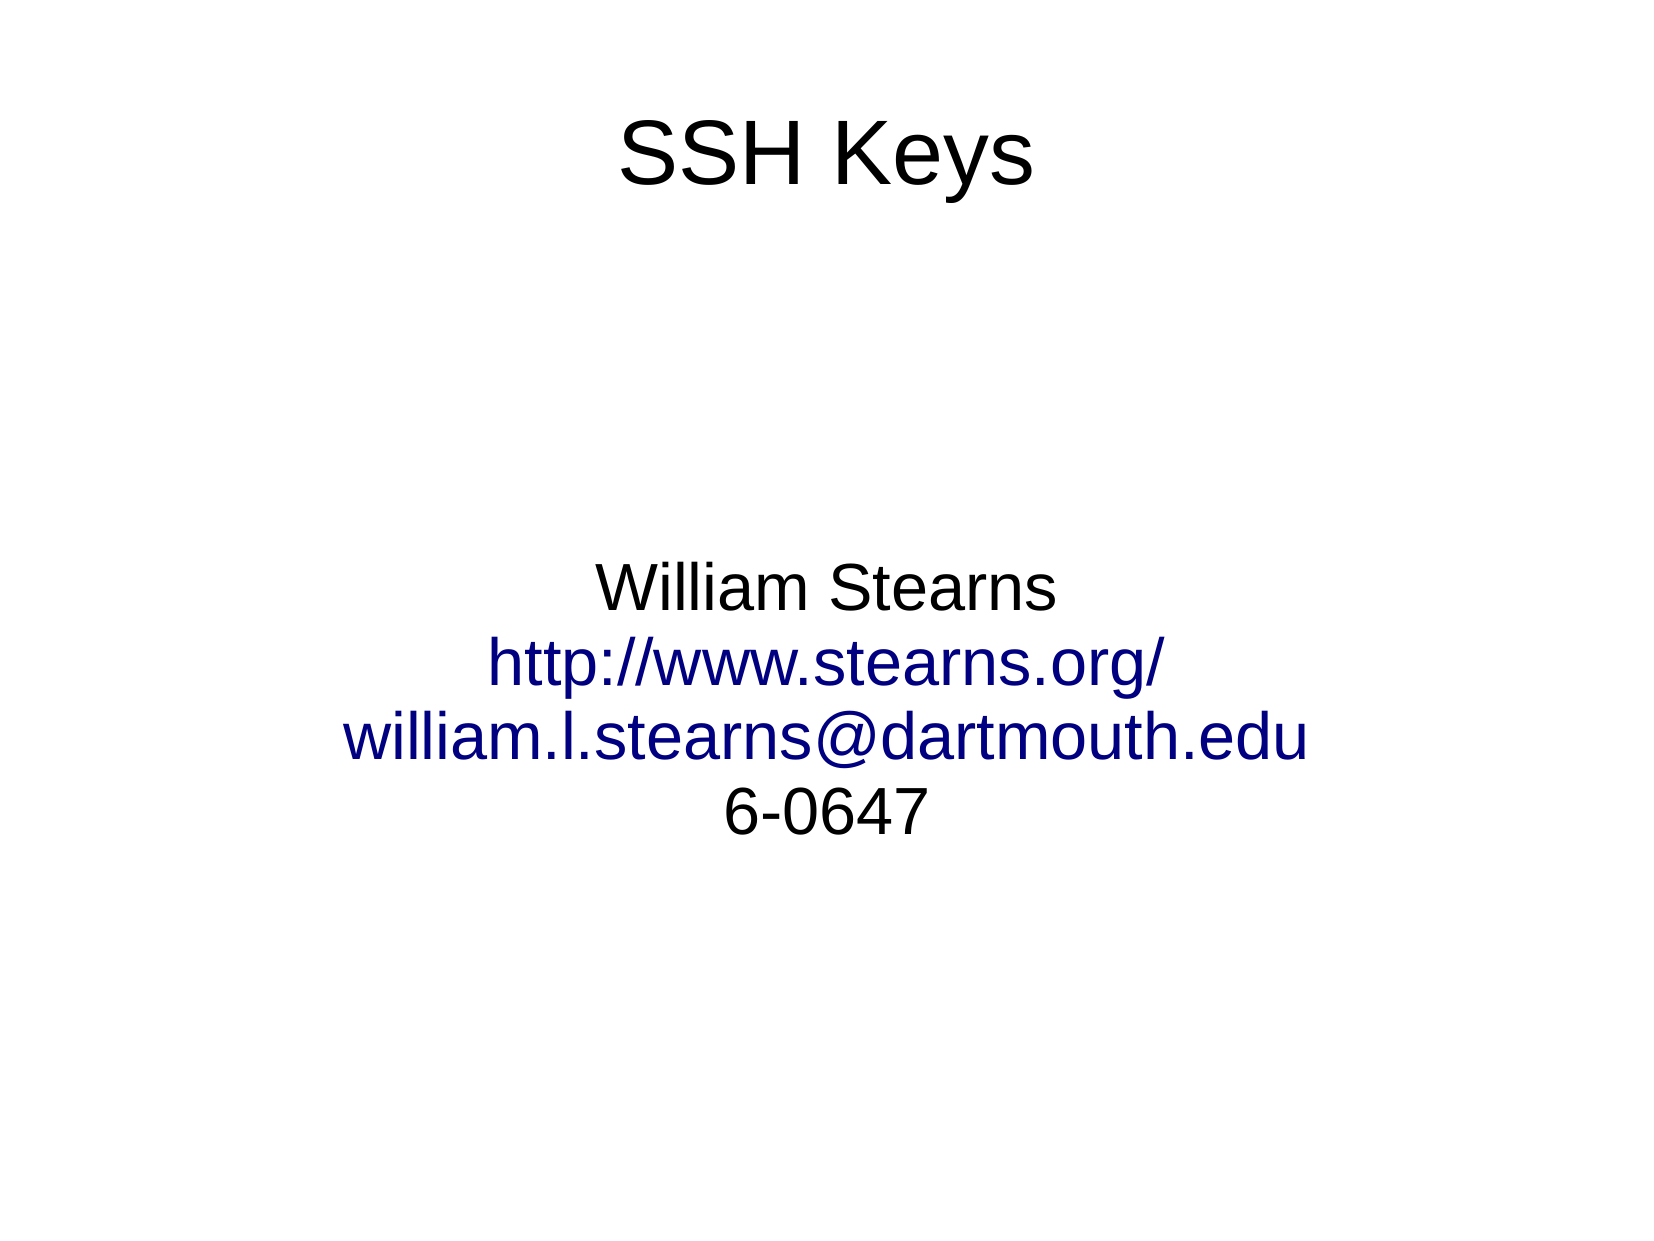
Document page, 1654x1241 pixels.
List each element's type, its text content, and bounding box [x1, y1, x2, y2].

subtitle William Stearns http://www.stearns.org/ william.l.stearns@dartmouth.edu 6-0647 [82, 290, 1571, 1109]
title SSH Keys [82, 49, 1571, 257]
